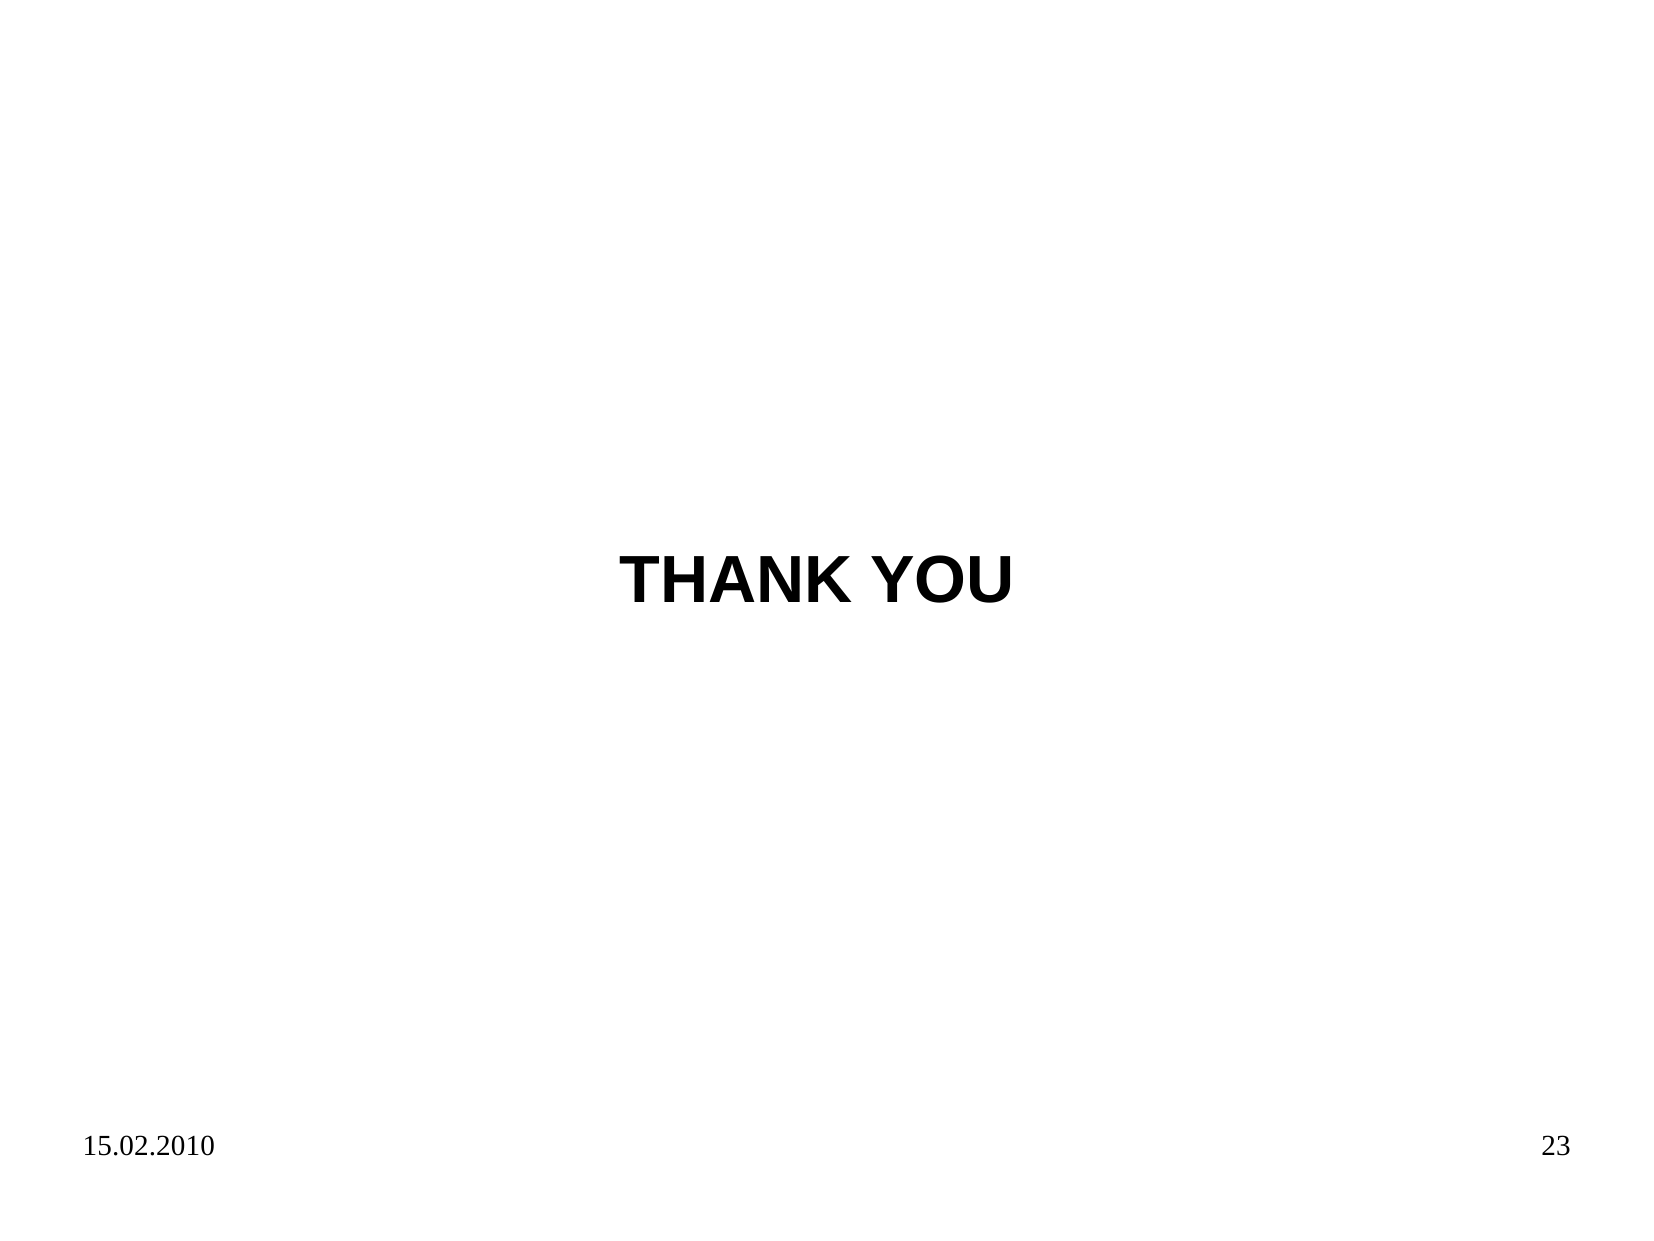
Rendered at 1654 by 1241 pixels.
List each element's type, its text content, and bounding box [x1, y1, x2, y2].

subtitle THANK YOU [82, 56, 1571, 1102]
